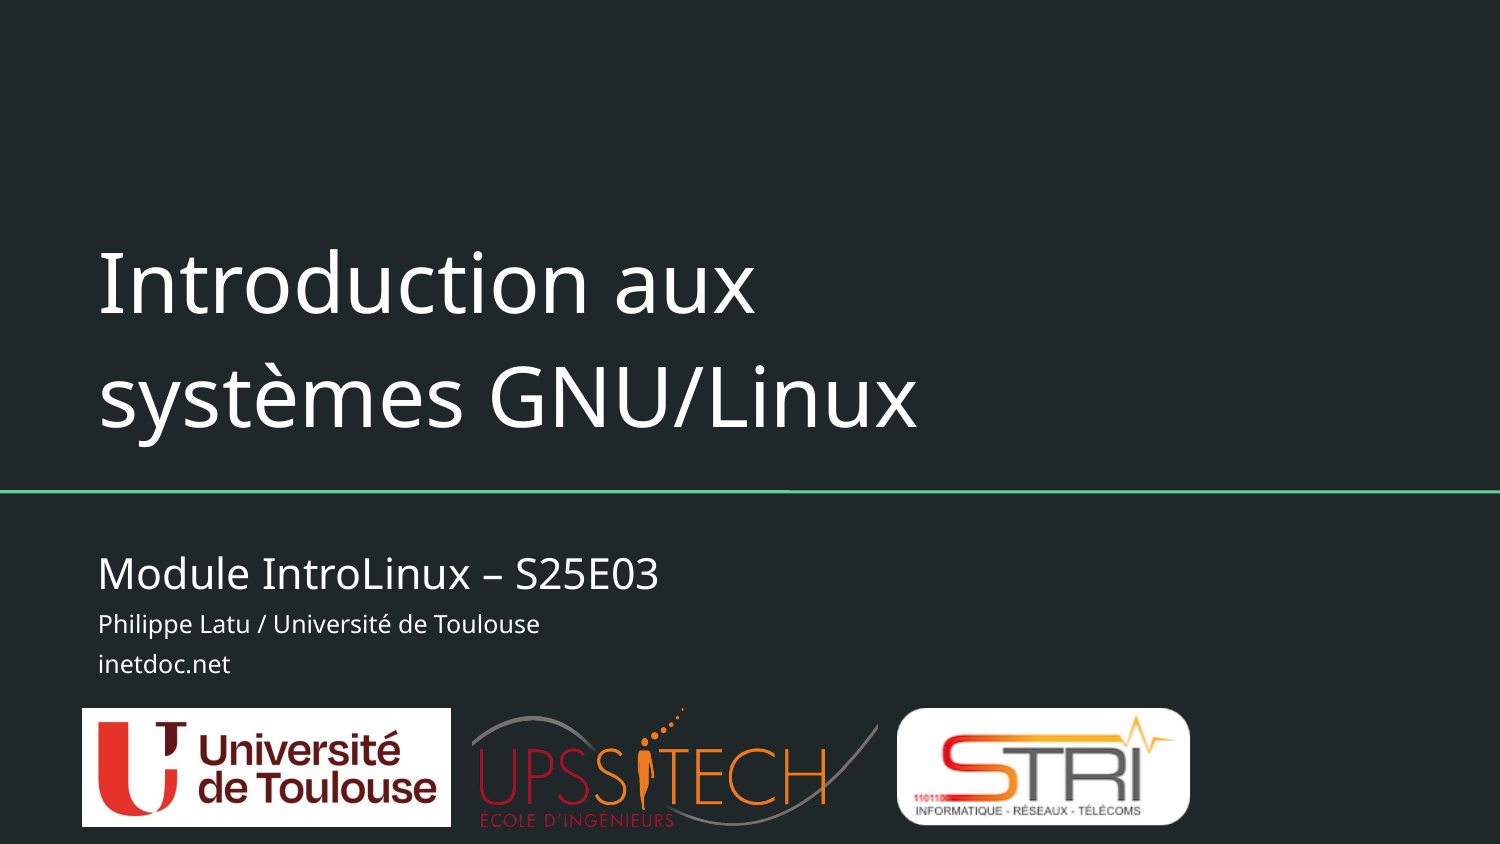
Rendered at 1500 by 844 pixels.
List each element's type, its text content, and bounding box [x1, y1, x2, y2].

picture [472, 708, 878, 827]
picture [897, 708, 1193, 827]
title Introduction aux systèmes GNU/Linux [83, 206, 1417, 467]
picture [82, 708, 451, 827]
text_box Module IntroLinux – S25E03 Philippe Latu / Université de Toulouse inetdoc.net [82, 519, 1416, 697]
